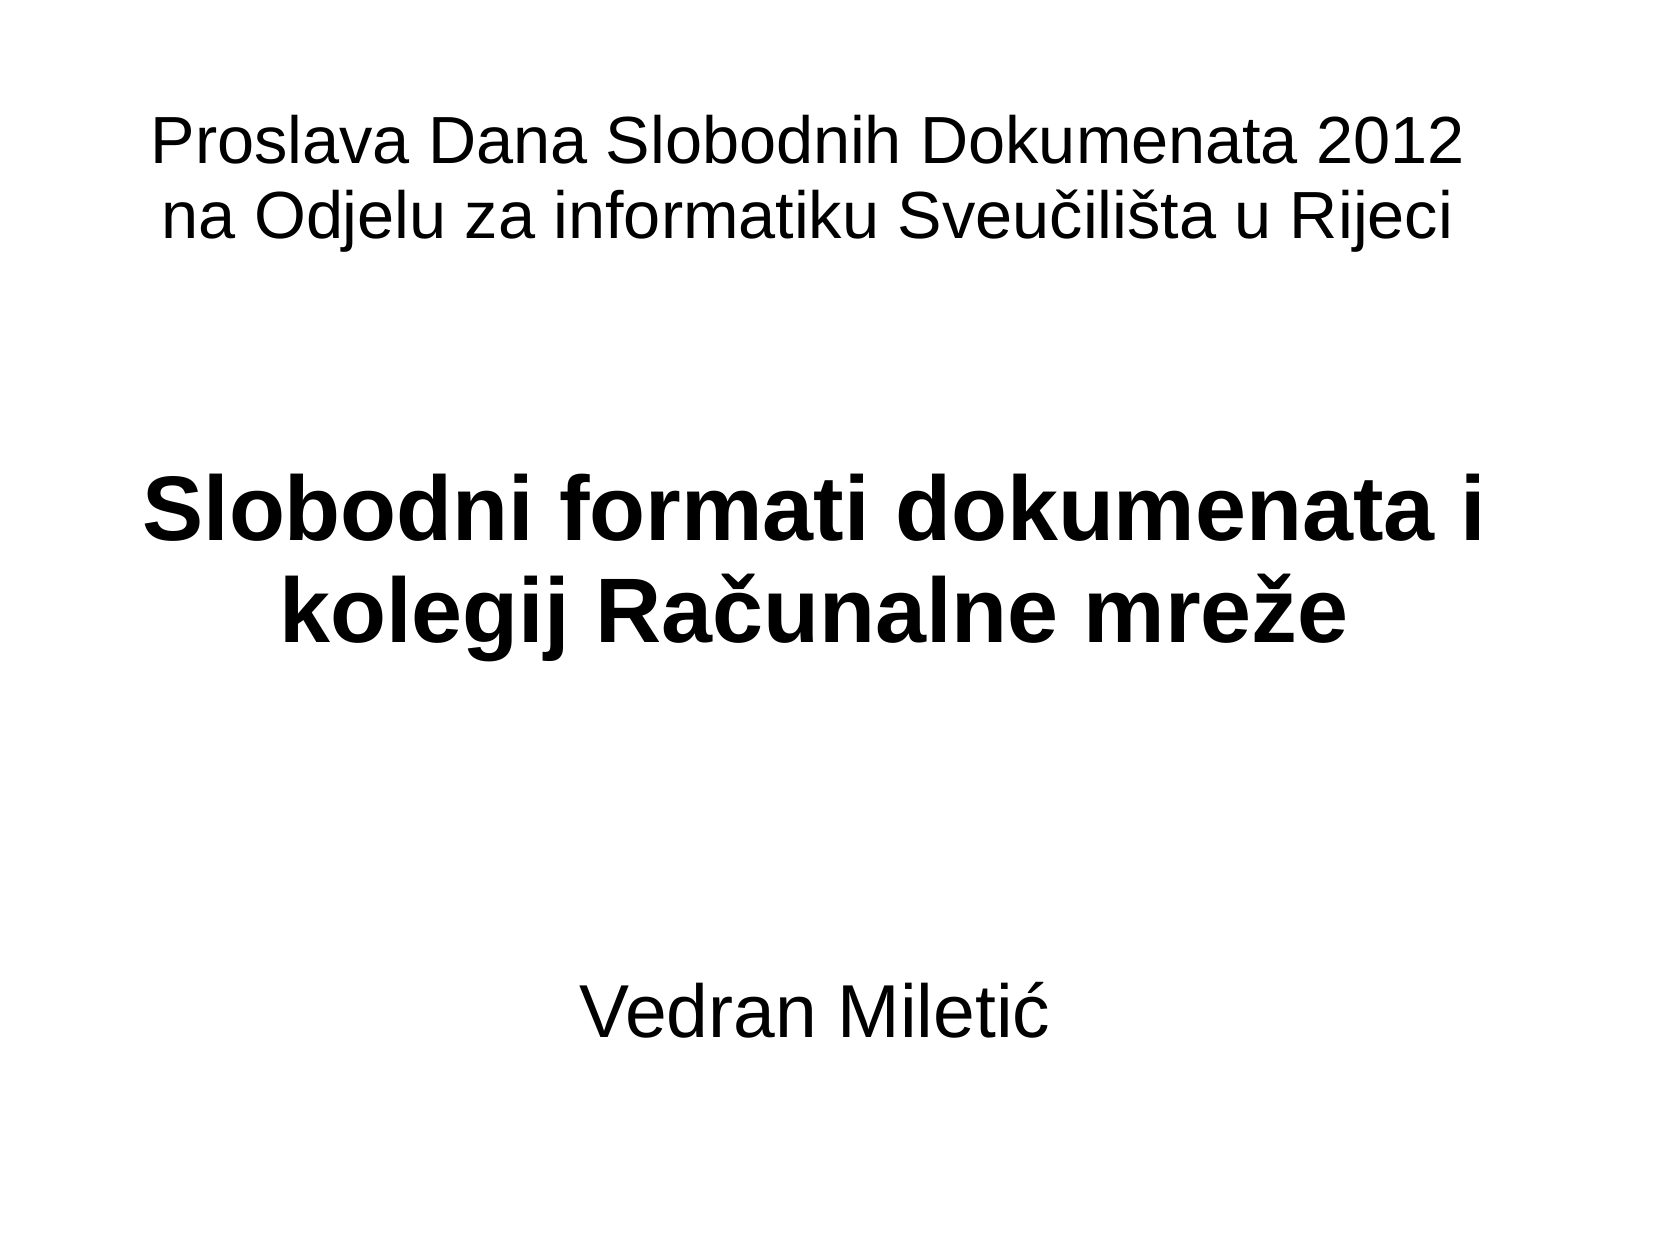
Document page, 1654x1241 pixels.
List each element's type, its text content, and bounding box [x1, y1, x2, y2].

title Slobodni formati dokumenata i kolegij Računalne mreže Vedran Miletić [70, 457, 1559, 1054]
subtitle Proslava Dana Slobodnih Dokumenata 2012 na Odjelu za informatiku Sveučilišta u Rijeci [80, 60, 1536, 296]
